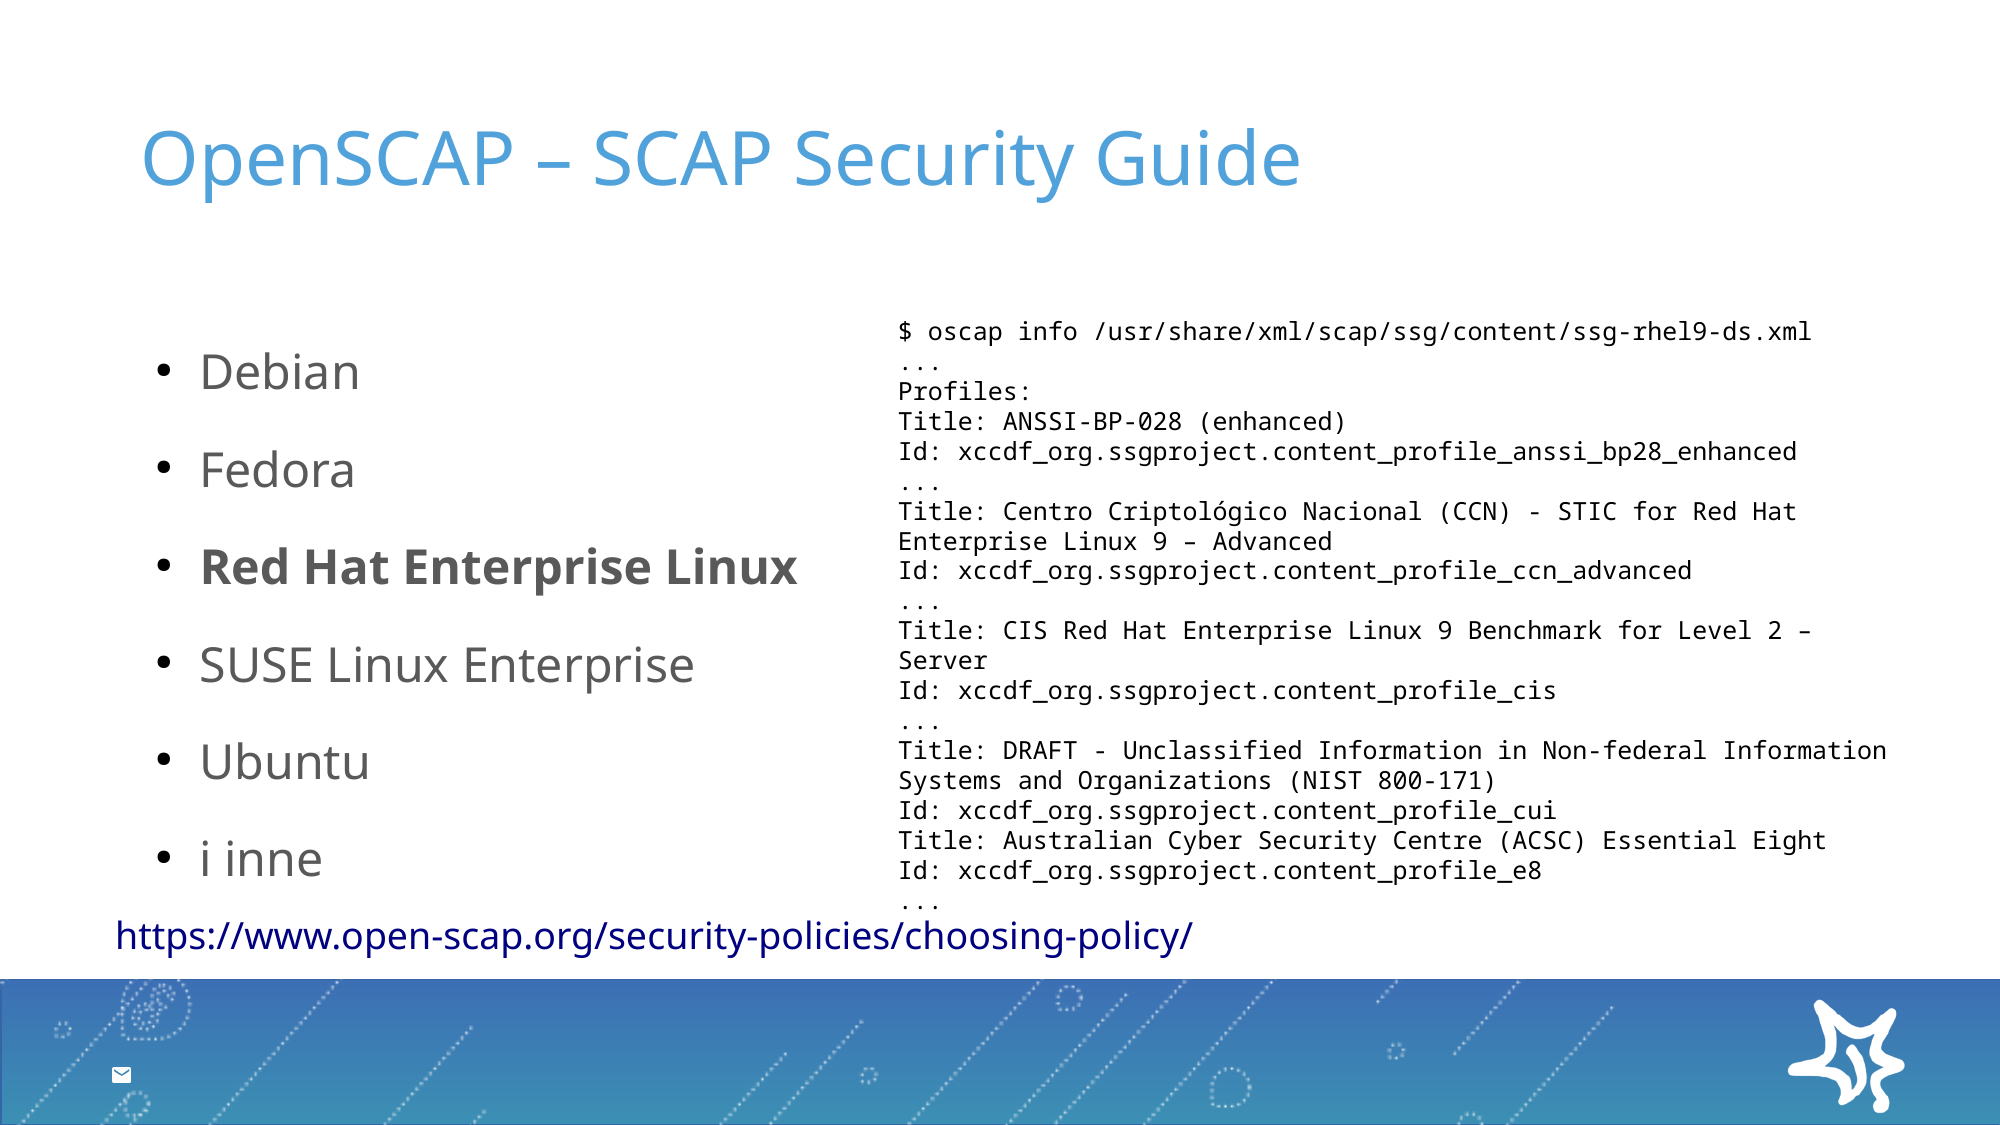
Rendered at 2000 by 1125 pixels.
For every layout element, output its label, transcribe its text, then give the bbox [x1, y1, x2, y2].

list Debian Fedora Red Hat Enterprise Linux SUSE Linux Enterprise Ubuntu i inne [140, 315, 862, 893]
list $ oscap info /usr/share/xml/scap/ssg/content/ssg-rhel9-ds.xml ... Profiles: Title: ANSSI-BP-028 (enhanced) Id: xccdf_org.ssgproject.content_profile_anssi_bp28_enhanced ... Title: Centro Criptológico Nacional (CCN) - STIC for Red Hat Enterprise Linux 9 – Advanced Id: xccdf_org.ssgproject.content_profile_ccn_advanced ... Title: CIS Red Hat Enterprise Linux 9 Benchmark for Level 2 – Server Id: xccdf_org.ssgproject.content_profile_cis ... Title: DRAFT - Unclassified Information in Non-federal Information Systems and Organizations (NIST 800-171) Id: xccdf_org.ssgproject.content_profile_cui Title: Australian Cyber Security Centre (ACSC) Essential Eight Id: xccdf_org.ssgproject.content_profile_e8 ... [897, 315, 1890, 893]
picture [0, 585, 1661, 1125]
picture [1785, 994, 1906, 1116]
text_box https://www.open-scap.org/security-policies/choosing-policy/ [100, 902, 1247, 963]
title OpenSCAP – SCAP Security Guide [140, 93, 1619, 219]
